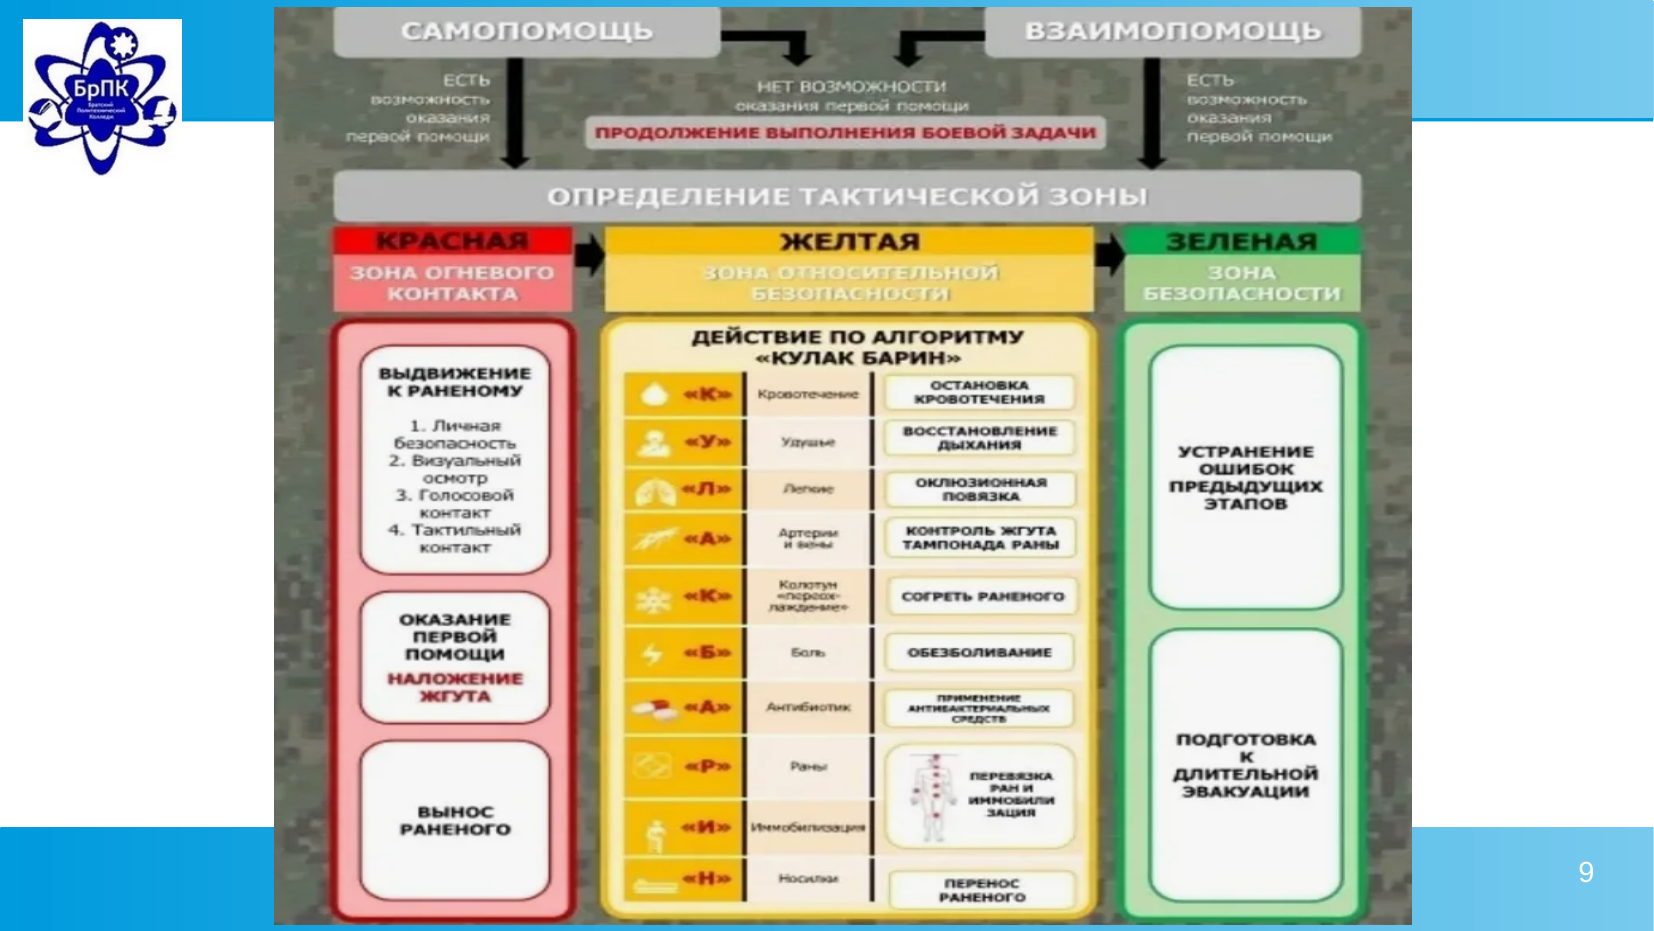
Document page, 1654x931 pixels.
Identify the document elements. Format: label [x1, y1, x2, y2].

picture [274, 7, 1412, 925]
picture [23, 20, 182, 178]
